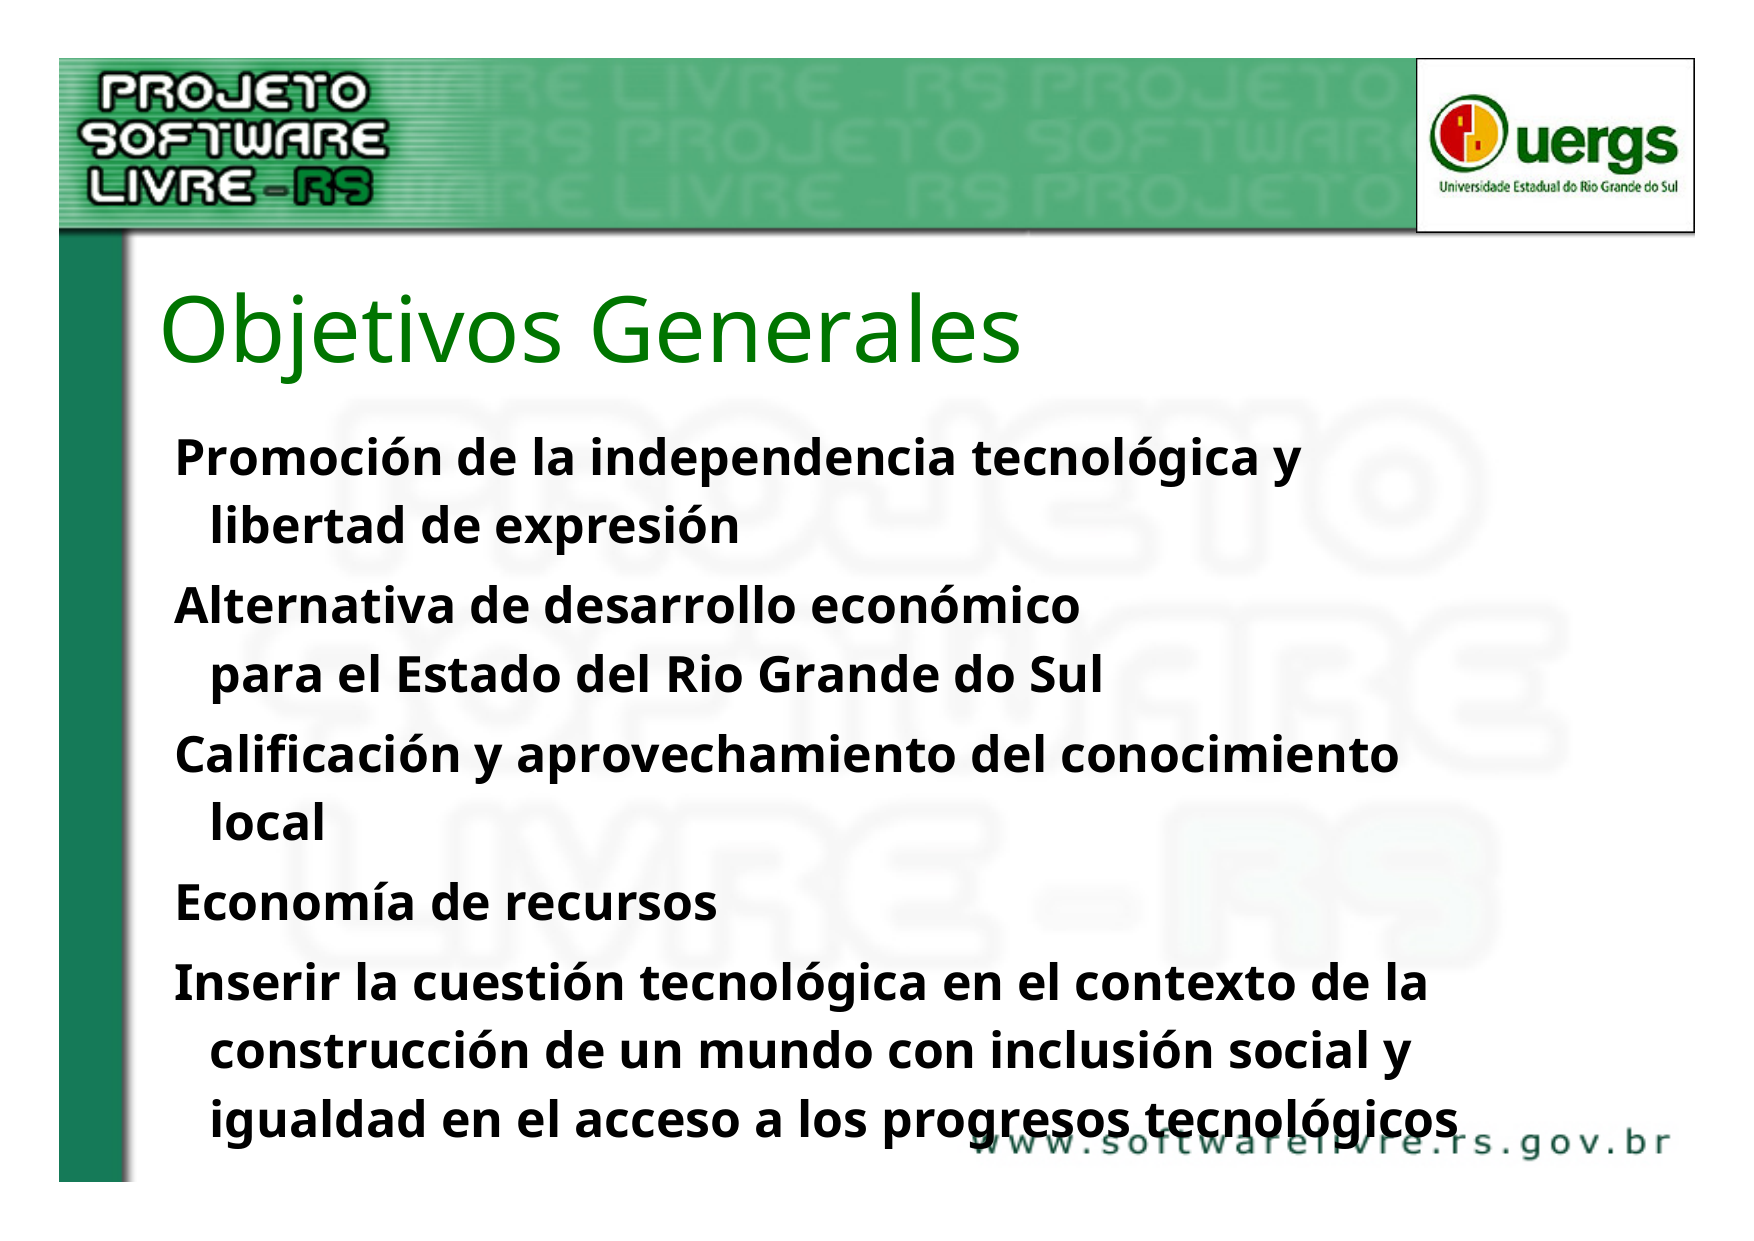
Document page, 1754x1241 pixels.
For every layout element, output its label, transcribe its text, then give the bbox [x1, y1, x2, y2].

text_box Promoción de la independencia tecnológica y libertad de expresión Alternativa de desarrollo económico para el Estado del Rio Grande do Sul Calificación y aprovechamiento del conocimiento local Economía de recursos Inserir la cuestión tecnológica en el contexto de la construcción de un mundo con inclusión social y igualdad en el acceso a los progresos tecnológicos [138, 421, 1648, 1077]
text_box Objetivos Generales [158, 264, 1087, 376]
picture [59, 58, 1695, 1182]
